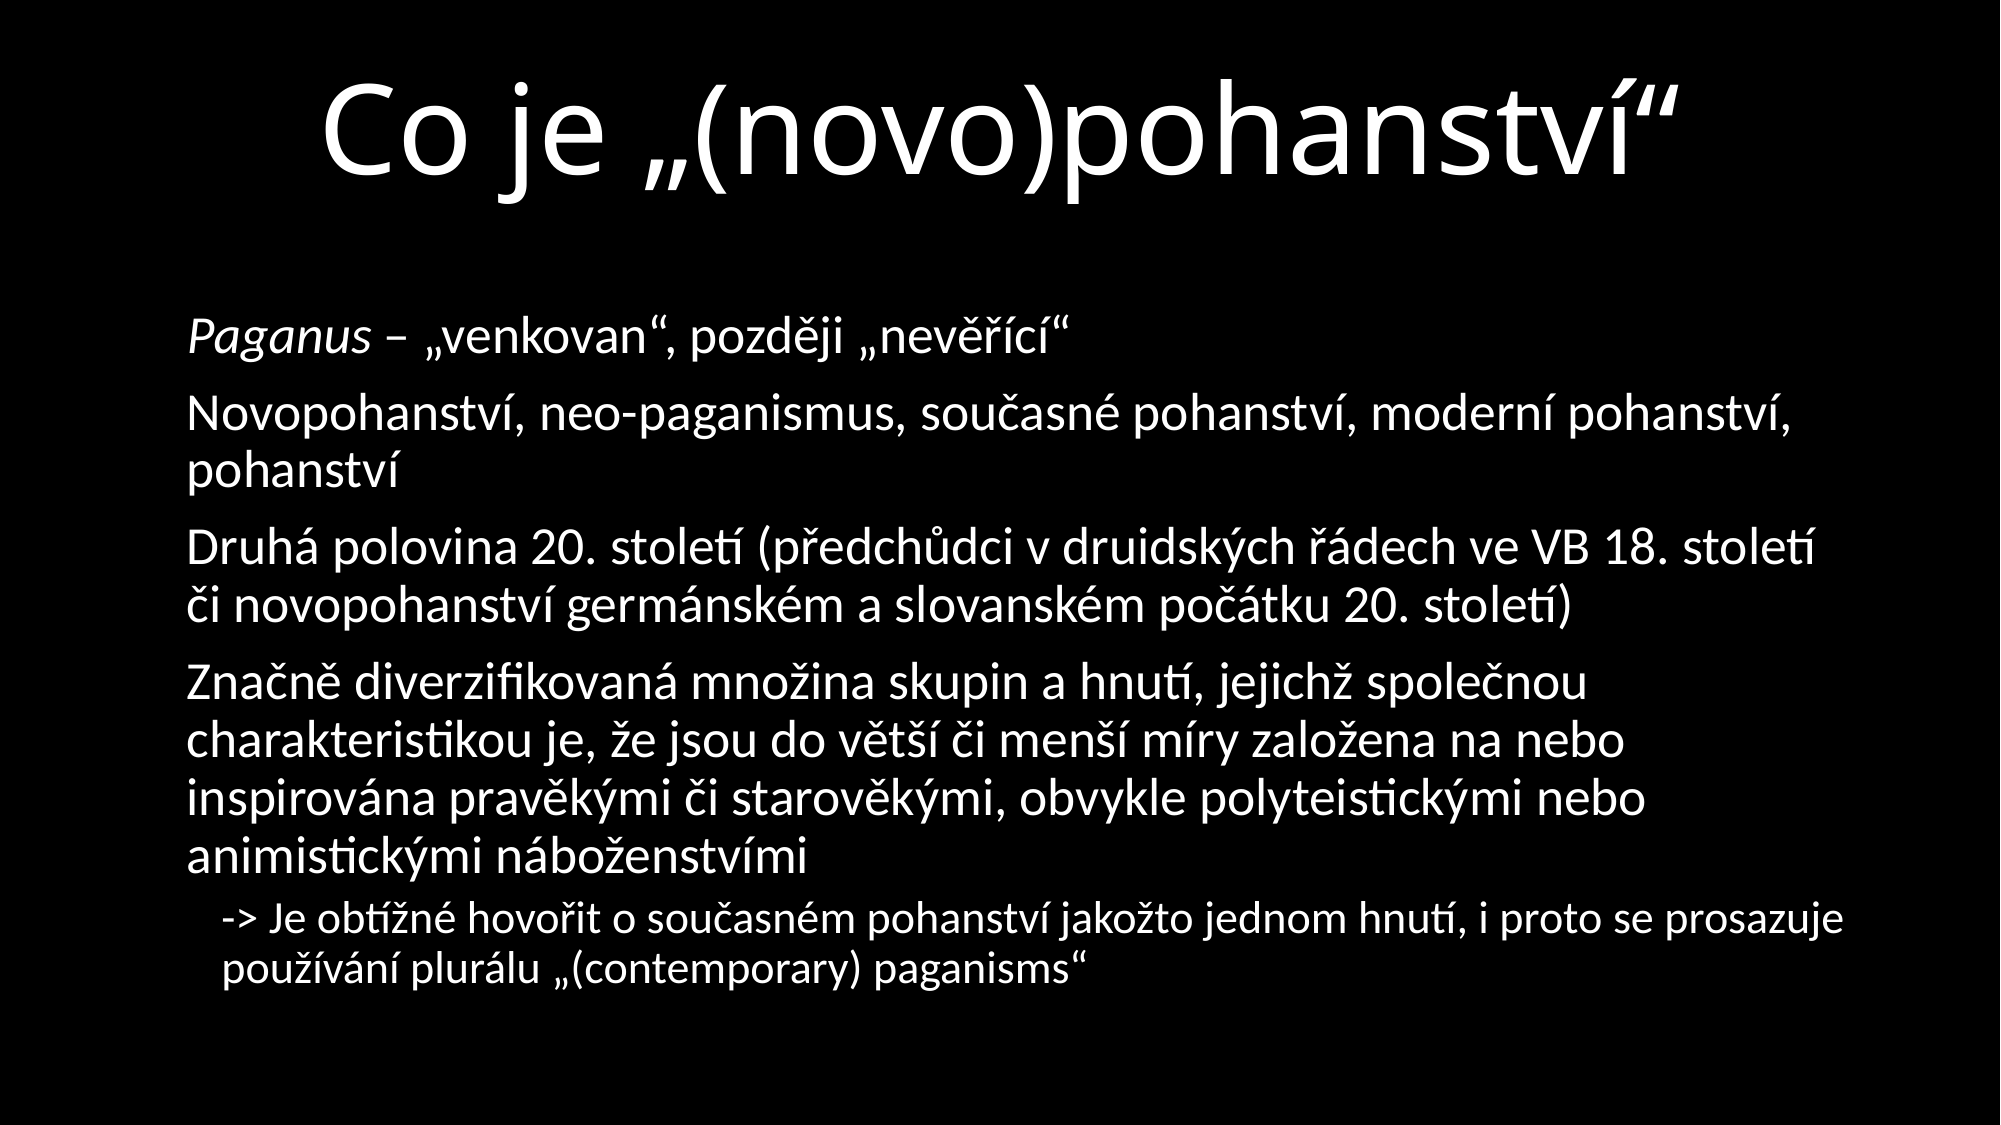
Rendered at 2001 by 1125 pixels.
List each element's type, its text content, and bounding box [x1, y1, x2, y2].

list Paganus – „venkovan“, později „nevěřící“ Novopohanství, neo-paganismus, současné pohanství, moderní pohanství, pohanství Druhá polovina 20. století (předchůdci v druidských řádech ve VB 18. století či novopohanství germánském a slovanském počátku 20. století) Značně diverzifikovaná množina skupin a hnutí, jejichž společnou charakteristikou je, že jsou do větší či menší míry založena na nebo inspirována pravěkými či starověkými, obvykle polyteistickými nebo animistickými náboženstvími -> Je obtížné hovořit o současném pohanství jakožto jednom hnutí, i proto se prosazuje používání plurálu „(contemporary) paganisms“ [137, 299, 1863, 1014]
text_box Co je „(novo)pohanství“ [137, 0, 1863, 250]
